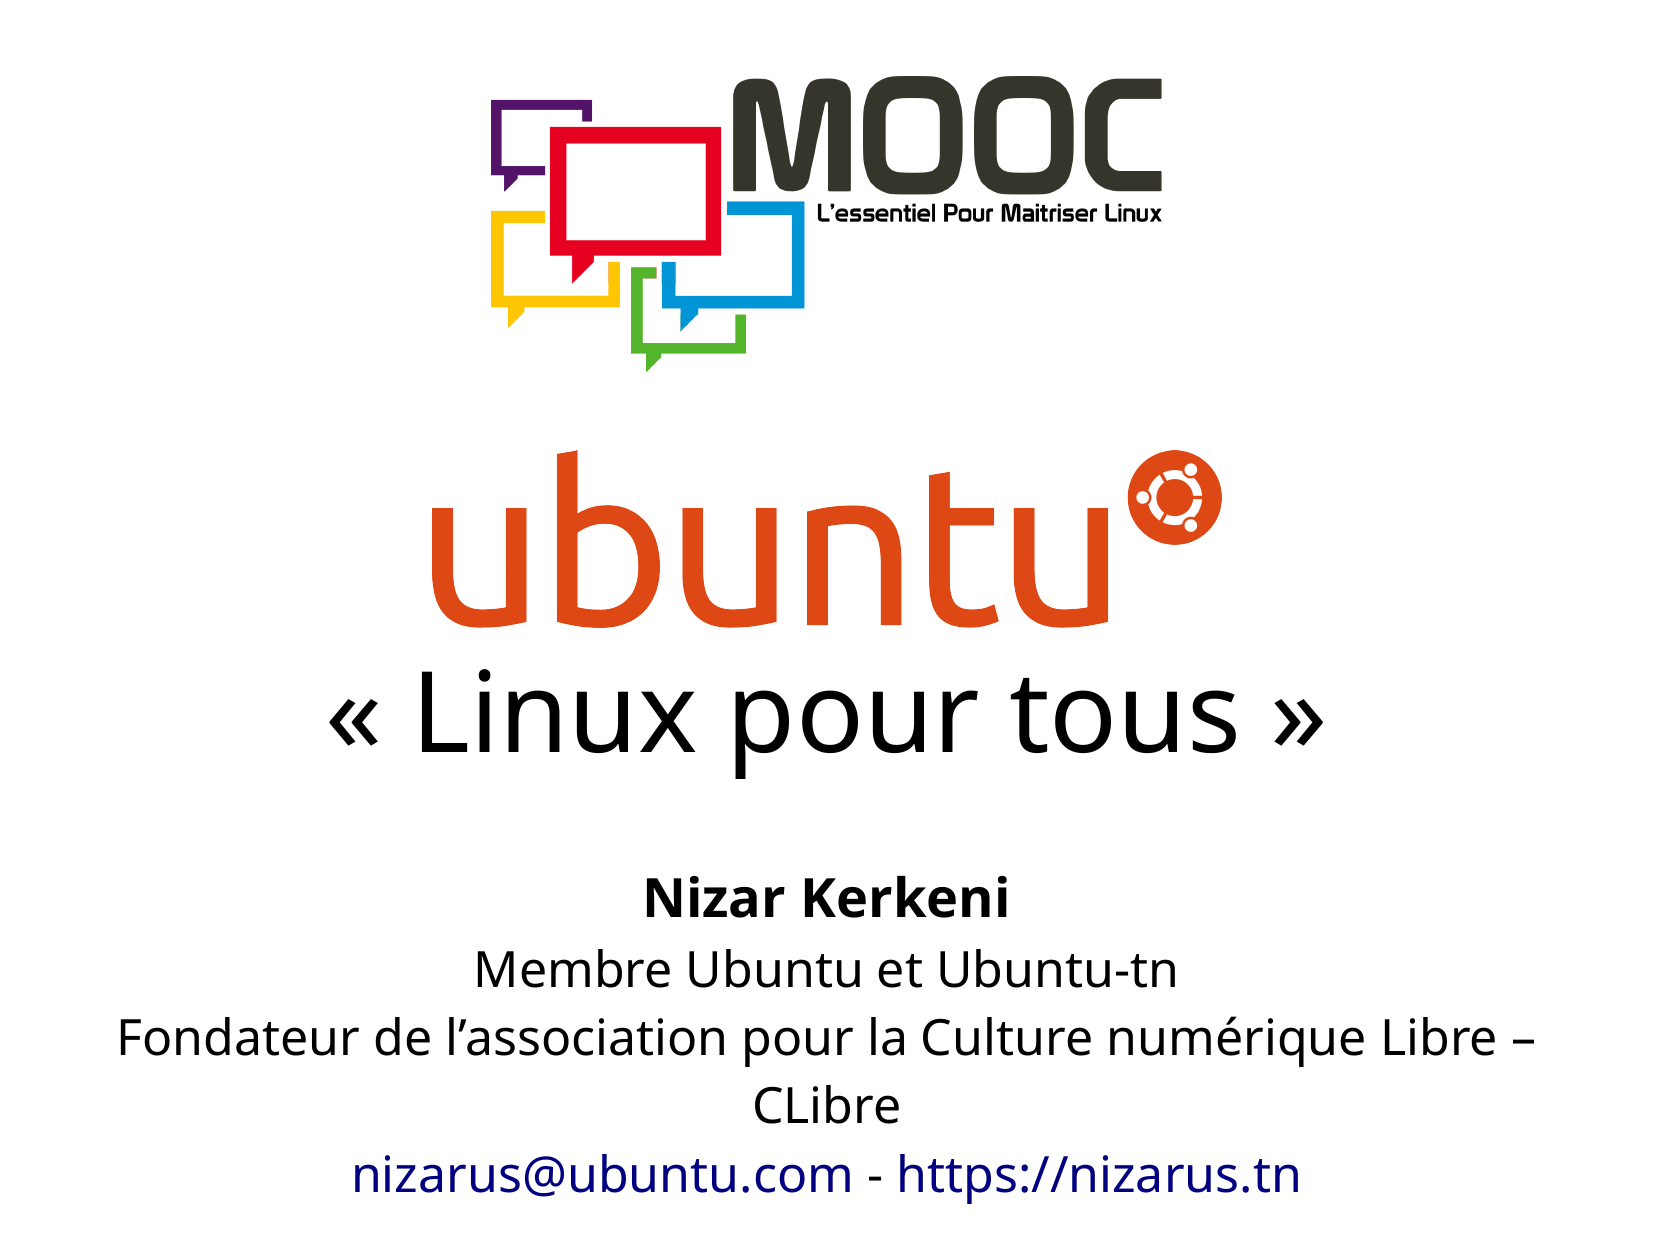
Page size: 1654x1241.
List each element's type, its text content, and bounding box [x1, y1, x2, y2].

picture [491, 76, 1162, 373]
title Nizar Kerkeni Membre Ubuntu et Ubuntu-tn Fondateur de l’association pour la Culture numérique Libre – CLibre nizarus@ubuntu.com - https://nizarus.tn [35, 911, 1619, 1155]
picture [432, 450, 1222, 628]
title « Linux pour tous » [273, 605, 1381, 813]
